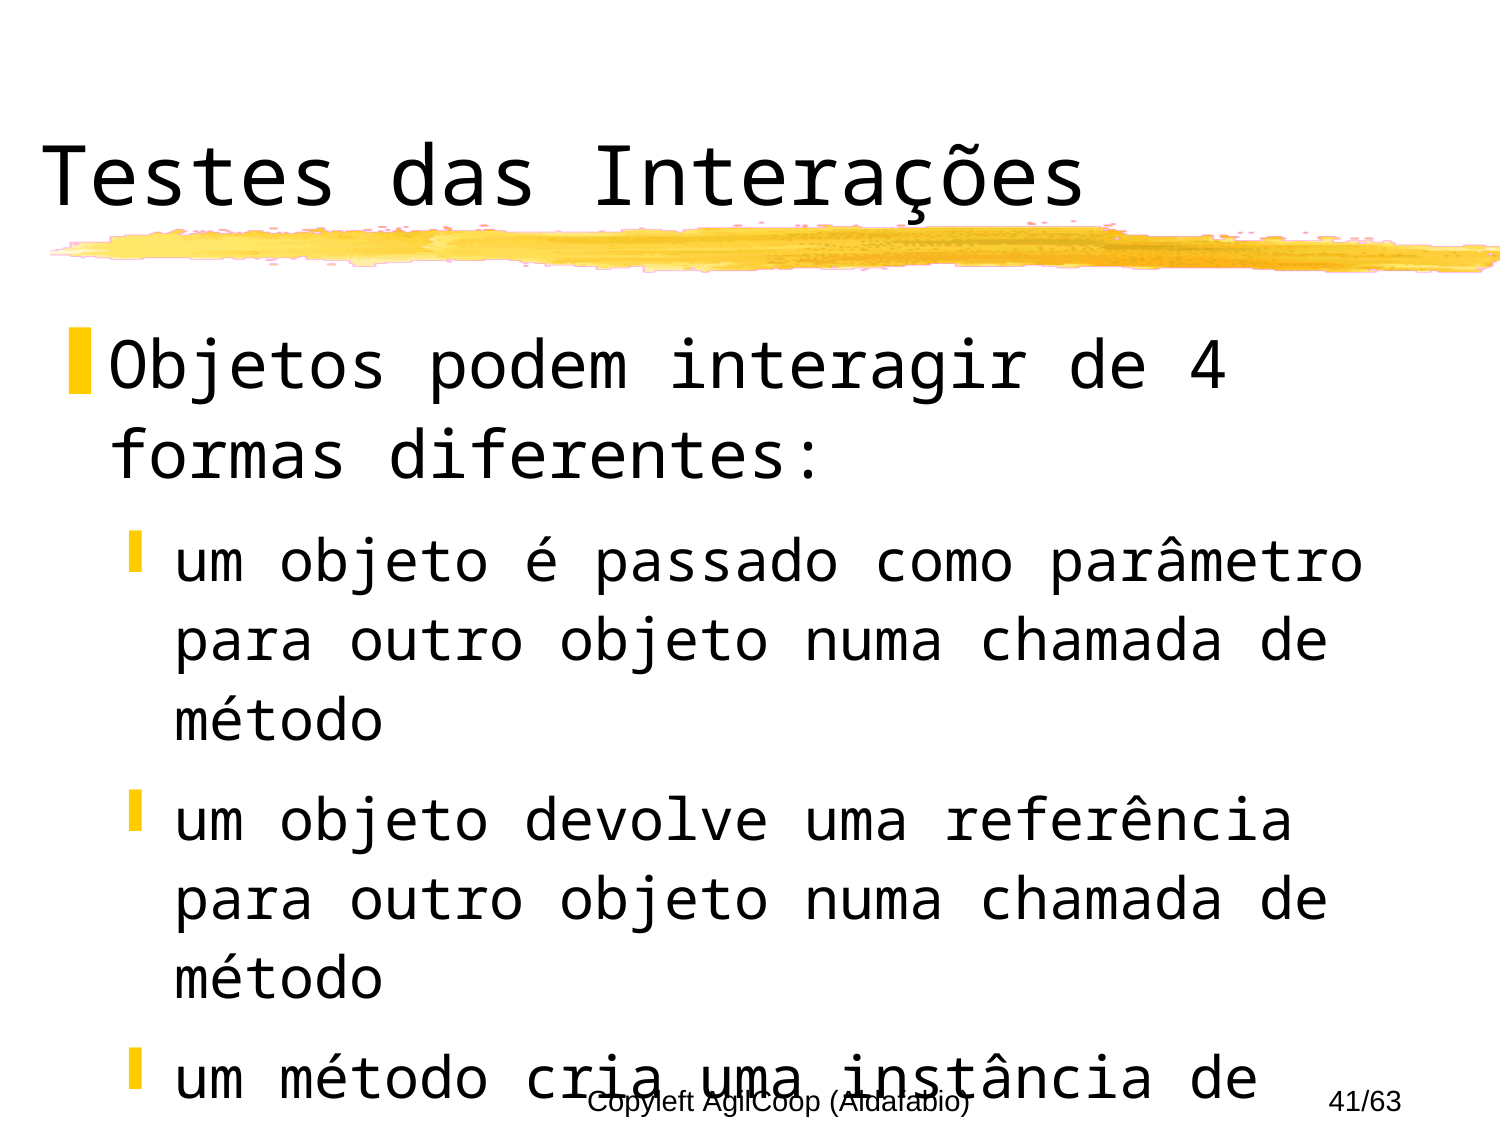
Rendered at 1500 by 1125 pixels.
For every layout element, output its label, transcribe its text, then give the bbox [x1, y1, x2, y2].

picture [50, 215, 1500, 284]
list Objetos podem interagir de 4 formas diferentes: um objeto é passado como parâmetro para outro objeto numa chamada de método um objeto devolve uma referência para outro objeto numa chamada de método um método cria uma instância de outro objeto um método usa uma instância global de outra classe (normalmente evitado) [37, 309, 1417, 1061]
title Testes das Interações [24, 74, 1488, 238]
